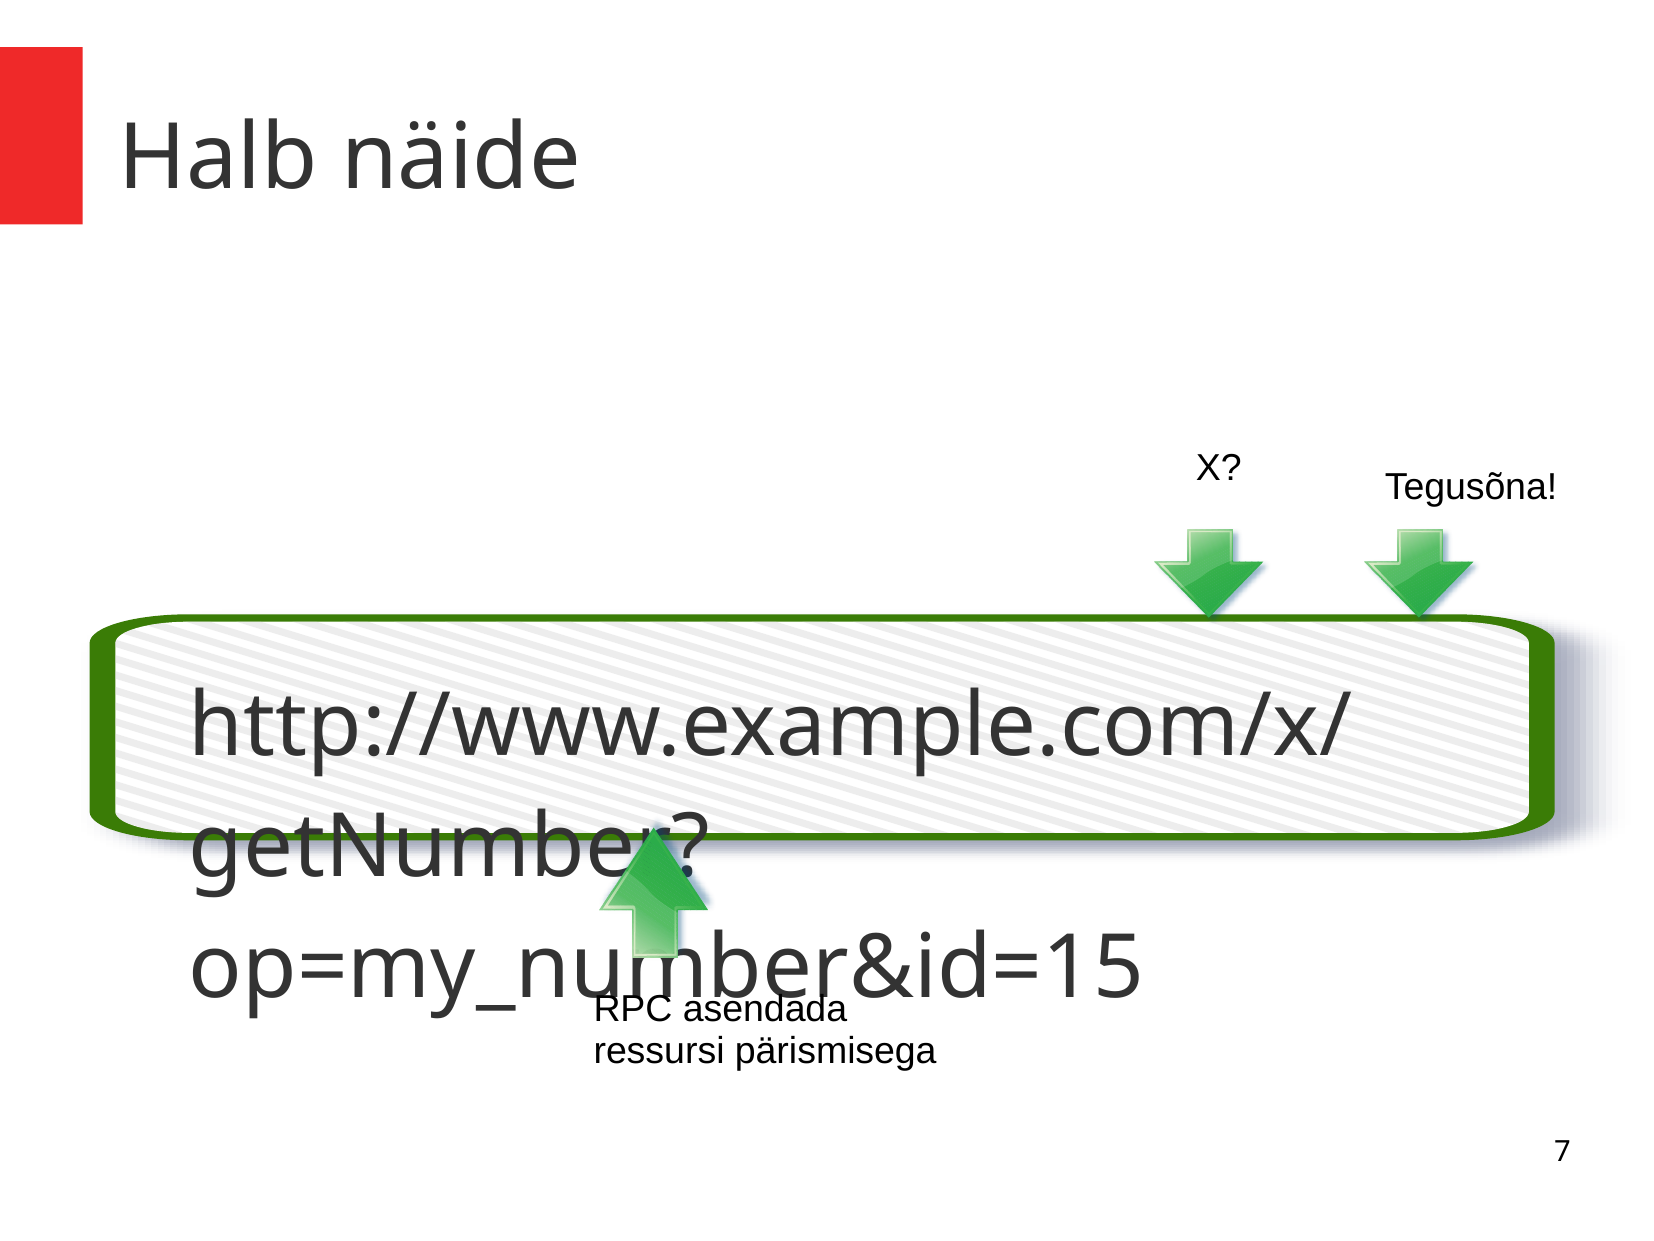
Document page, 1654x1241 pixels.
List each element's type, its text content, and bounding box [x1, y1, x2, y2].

text_box RPC asendada ressursi pärismisega [578, 980, 952, 1080]
picture [1536, 600, 1654, 875]
picture [23, 600, 118, 875]
text_box Tegusõna! [1370, 458, 1573, 516]
text_box X? [1181, 439, 1257, 497]
picture [1355, 519, 1489, 635]
picture [590, 803, 724, 973]
picture [1145, 519, 1279, 635]
title Halb näide [118, 49, 1571, 257]
list http://www.example.com/x/getNumber?op=my_number&id=15 [118, 360, 1536, 1080]
